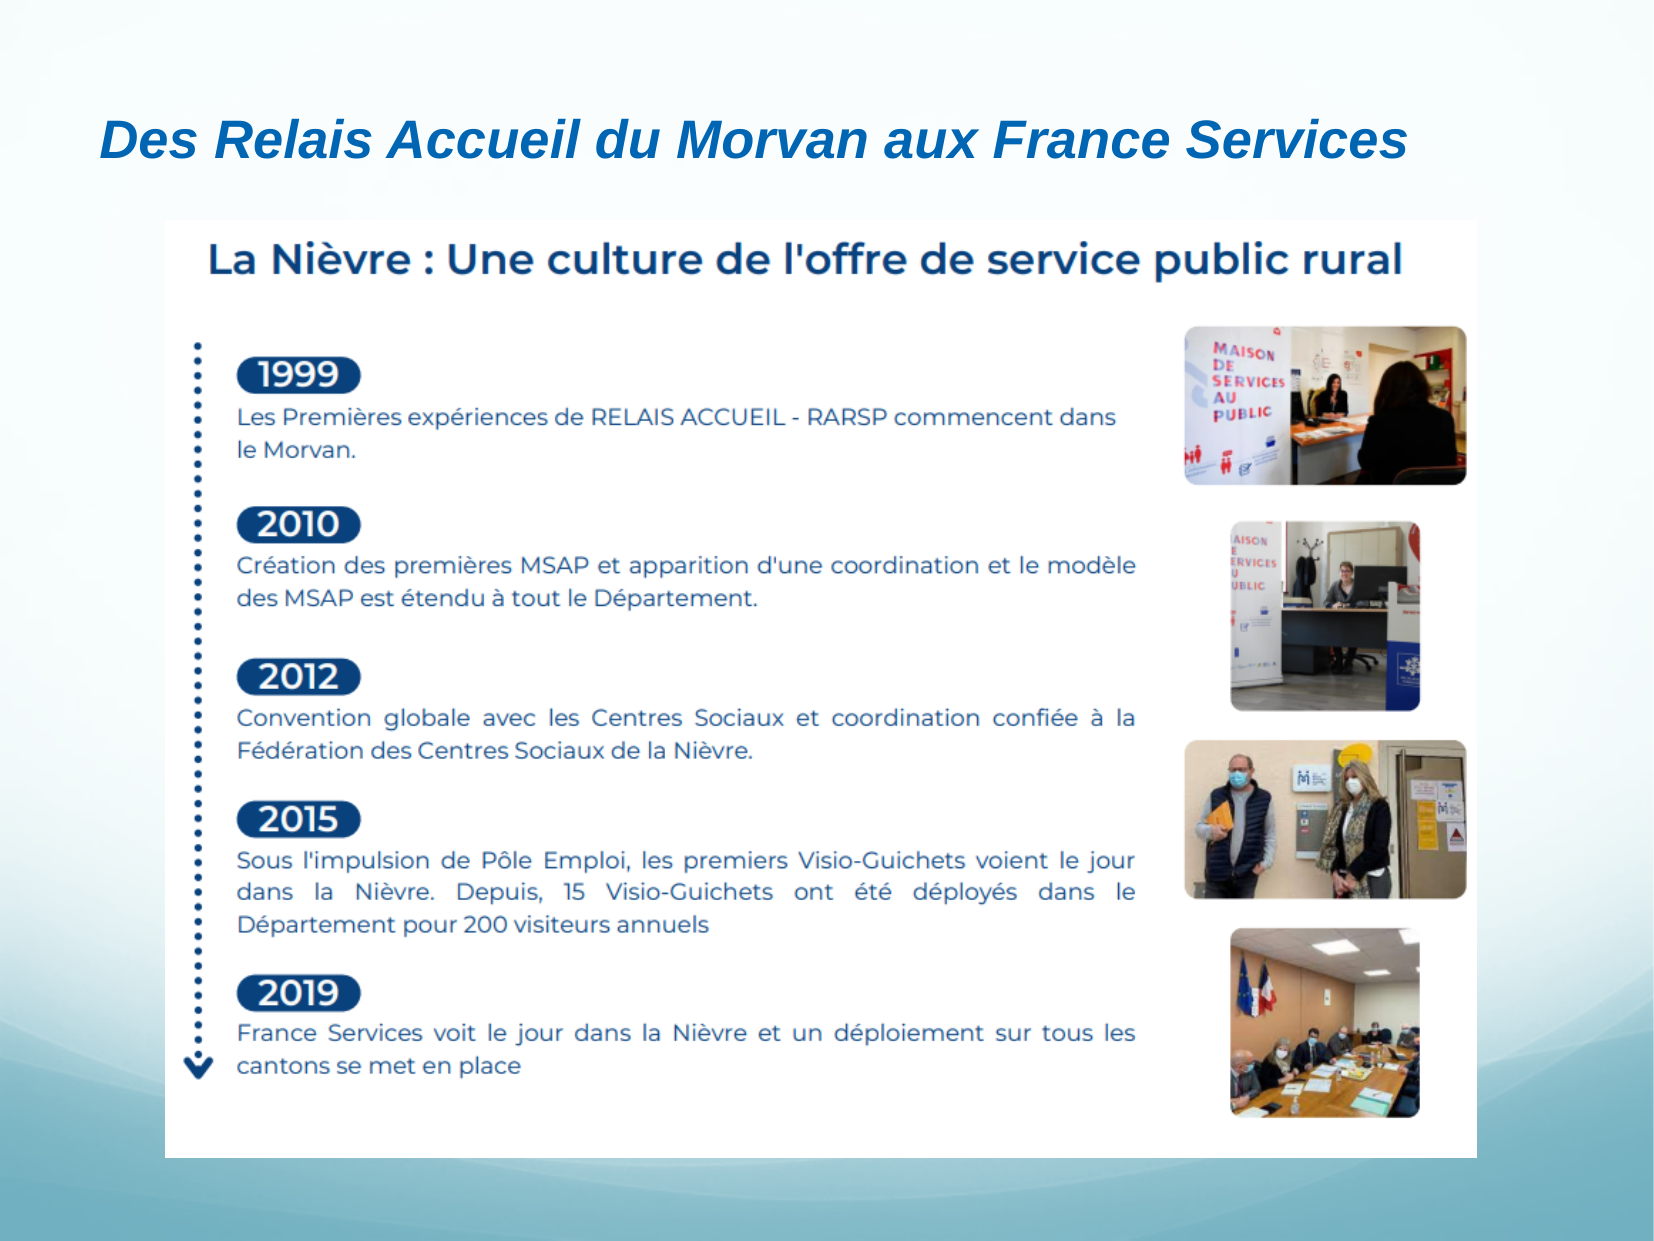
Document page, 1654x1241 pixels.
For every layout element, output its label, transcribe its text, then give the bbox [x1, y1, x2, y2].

title Des Relais Accueil du Morvan aux France Services [99, 19, 1554, 262]
picture [0, 0, 1654, 1241]
